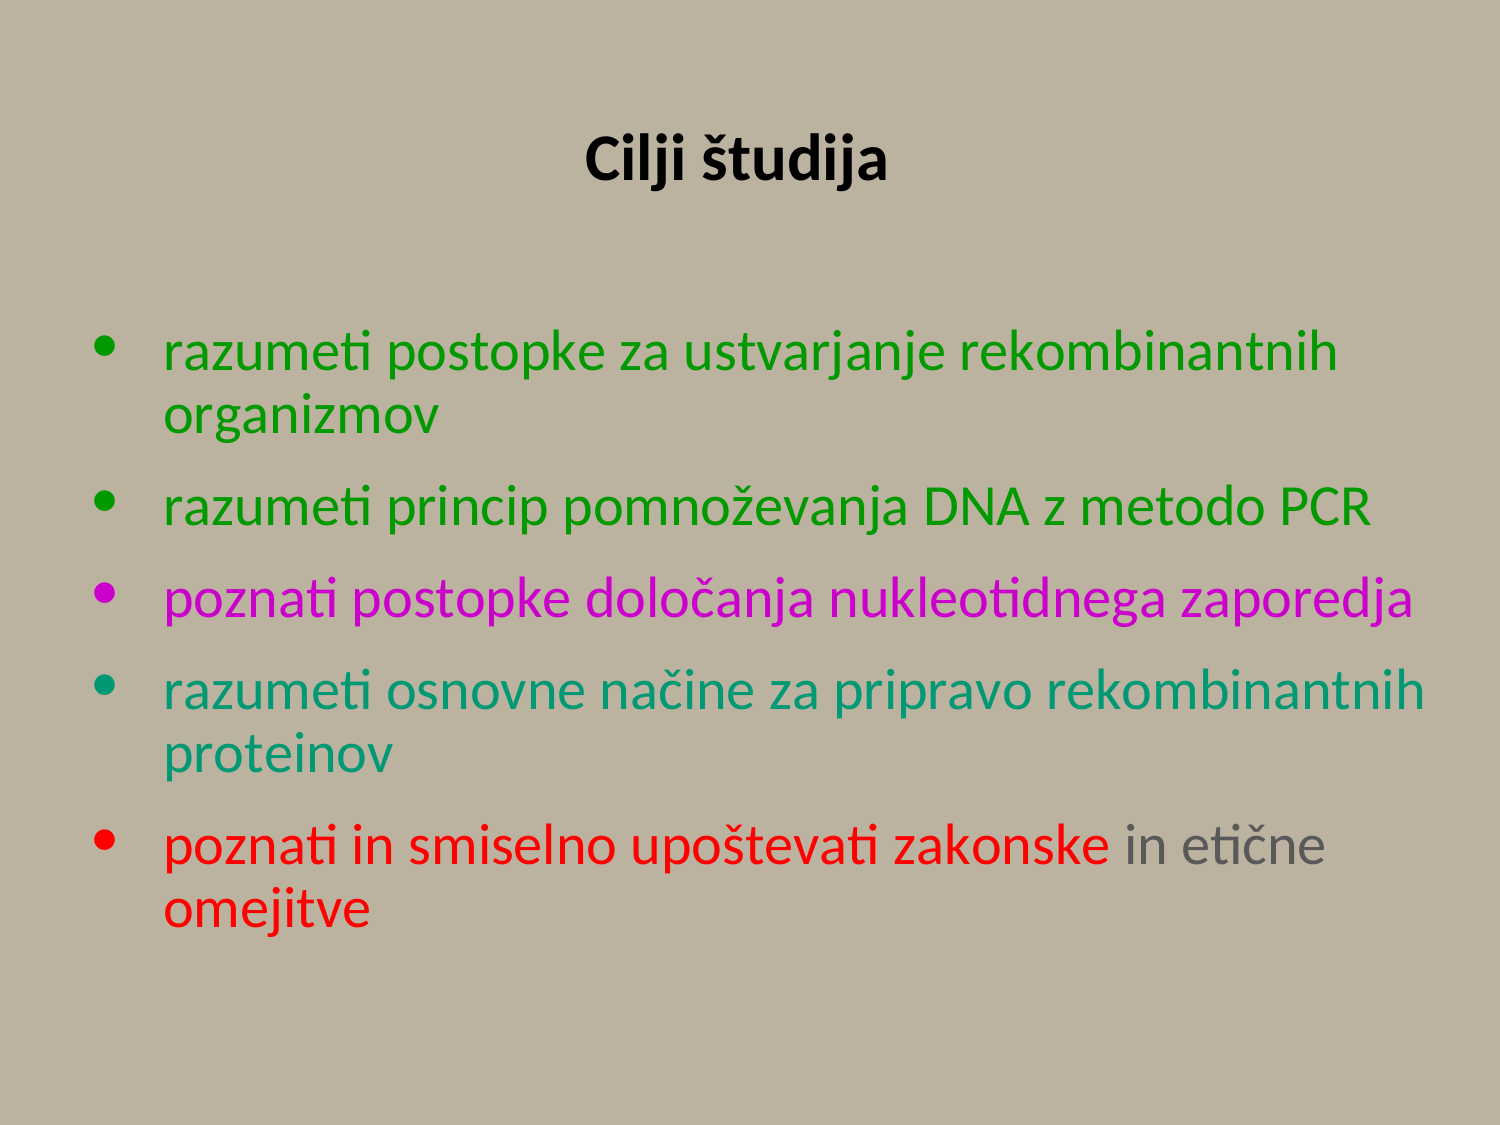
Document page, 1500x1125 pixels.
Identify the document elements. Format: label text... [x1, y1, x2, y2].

title Cilji študija [99, 95, 1375, 213]
text_box razumeti postopke za ustvarjanje rekombinantnih organizmov razumeti princip pomnoževanja DNA z metodo PCR poznati postopke določanja nukleotidnega zaporedja razumeti osnovne načine za pripravo rekombinantnih proteinov poznati in smiselno upoštevati zakonske in etične omejitve [74, 312, 1459, 1074]
